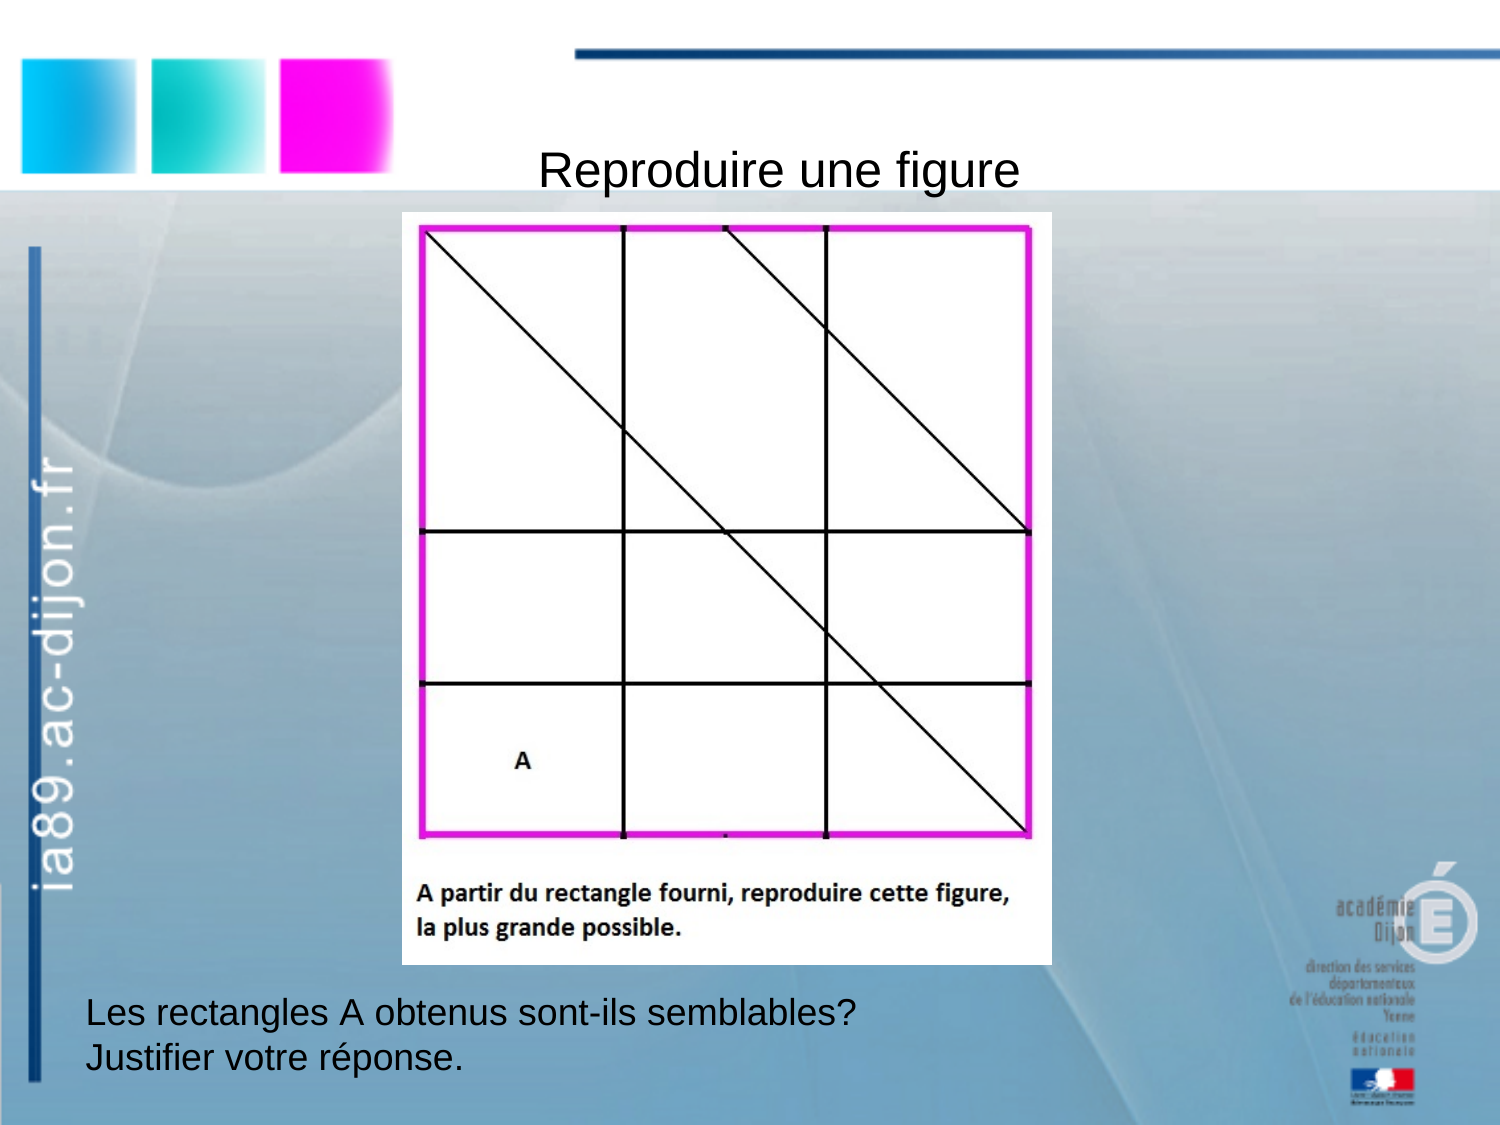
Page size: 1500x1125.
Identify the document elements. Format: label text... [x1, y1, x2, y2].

picture [0, 0, 1500, 1125]
text_box Reproduire une figure [448, 129, 1111, 205]
text_box Les rectangles A obtenus sont-ils semblables? Justifier votre réponse. [70, 980, 1382, 1086]
